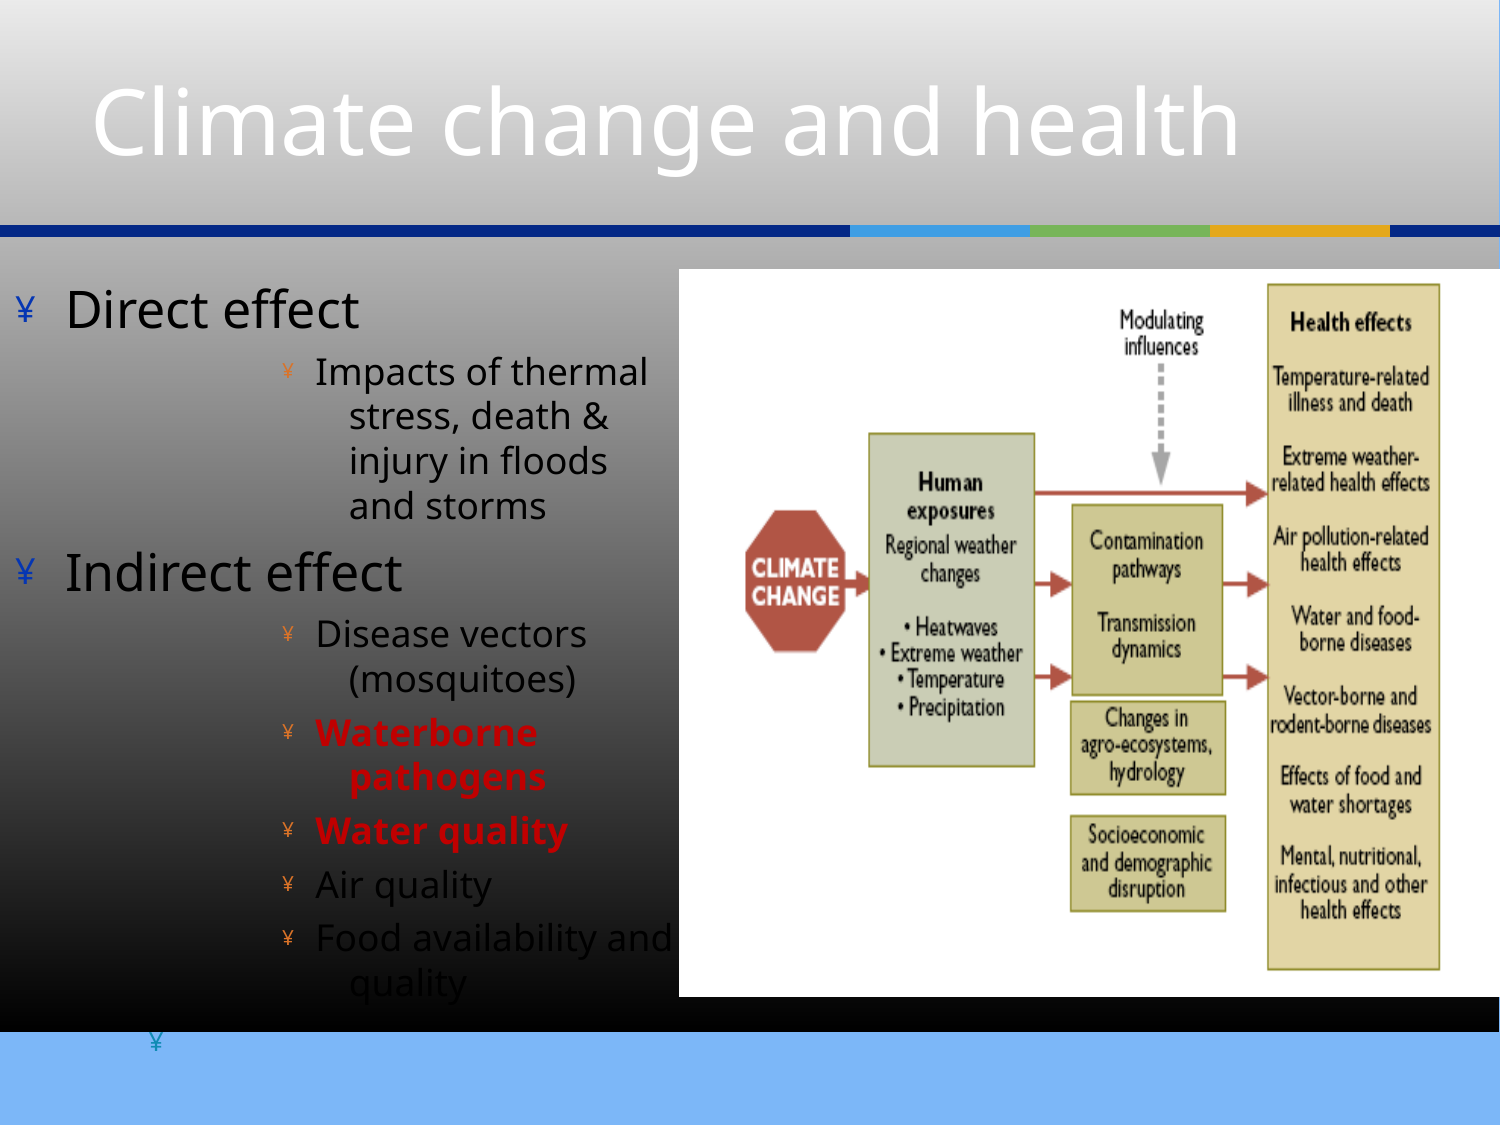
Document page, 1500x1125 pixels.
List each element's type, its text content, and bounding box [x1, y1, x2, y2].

list Direct effect Impacts of thermal stress, death & injury in floods and storms Indirect effect Disease vectors (mosquitoes) Waterborne pathogens Water quality Air quality Food availability and quality [0, 269, 692, 1012]
title Climate change and health [75, 24, 1426, 213]
picture [679, 269, 1500, 997]
